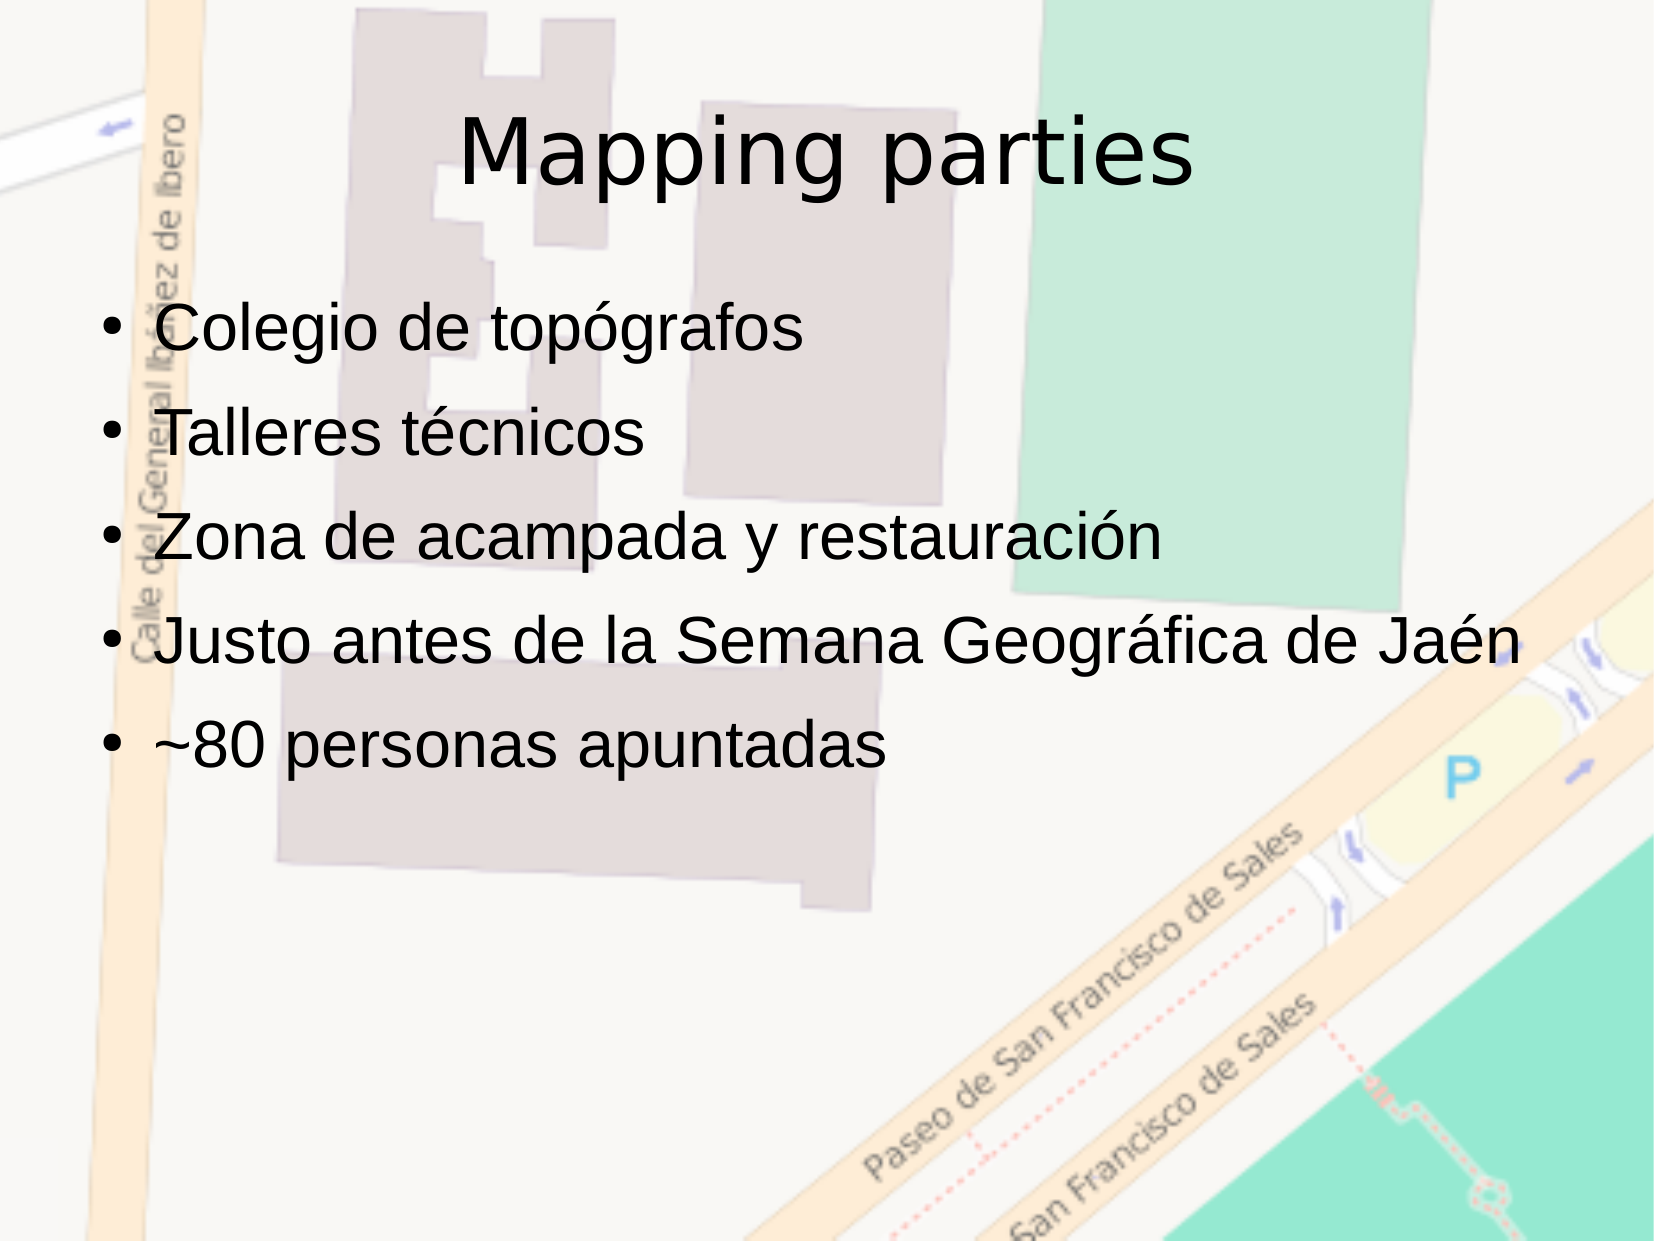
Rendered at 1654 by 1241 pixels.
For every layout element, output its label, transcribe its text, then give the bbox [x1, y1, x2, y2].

title Mapping parties [82, 49, 1571, 257]
list Colegio de topógrafos Talleres técnicos Zona de acampada y restauración Justo antes de la Semana Geográfica de Jaén ~80 personas apuntadas [82, 290, 1571, 1109]
